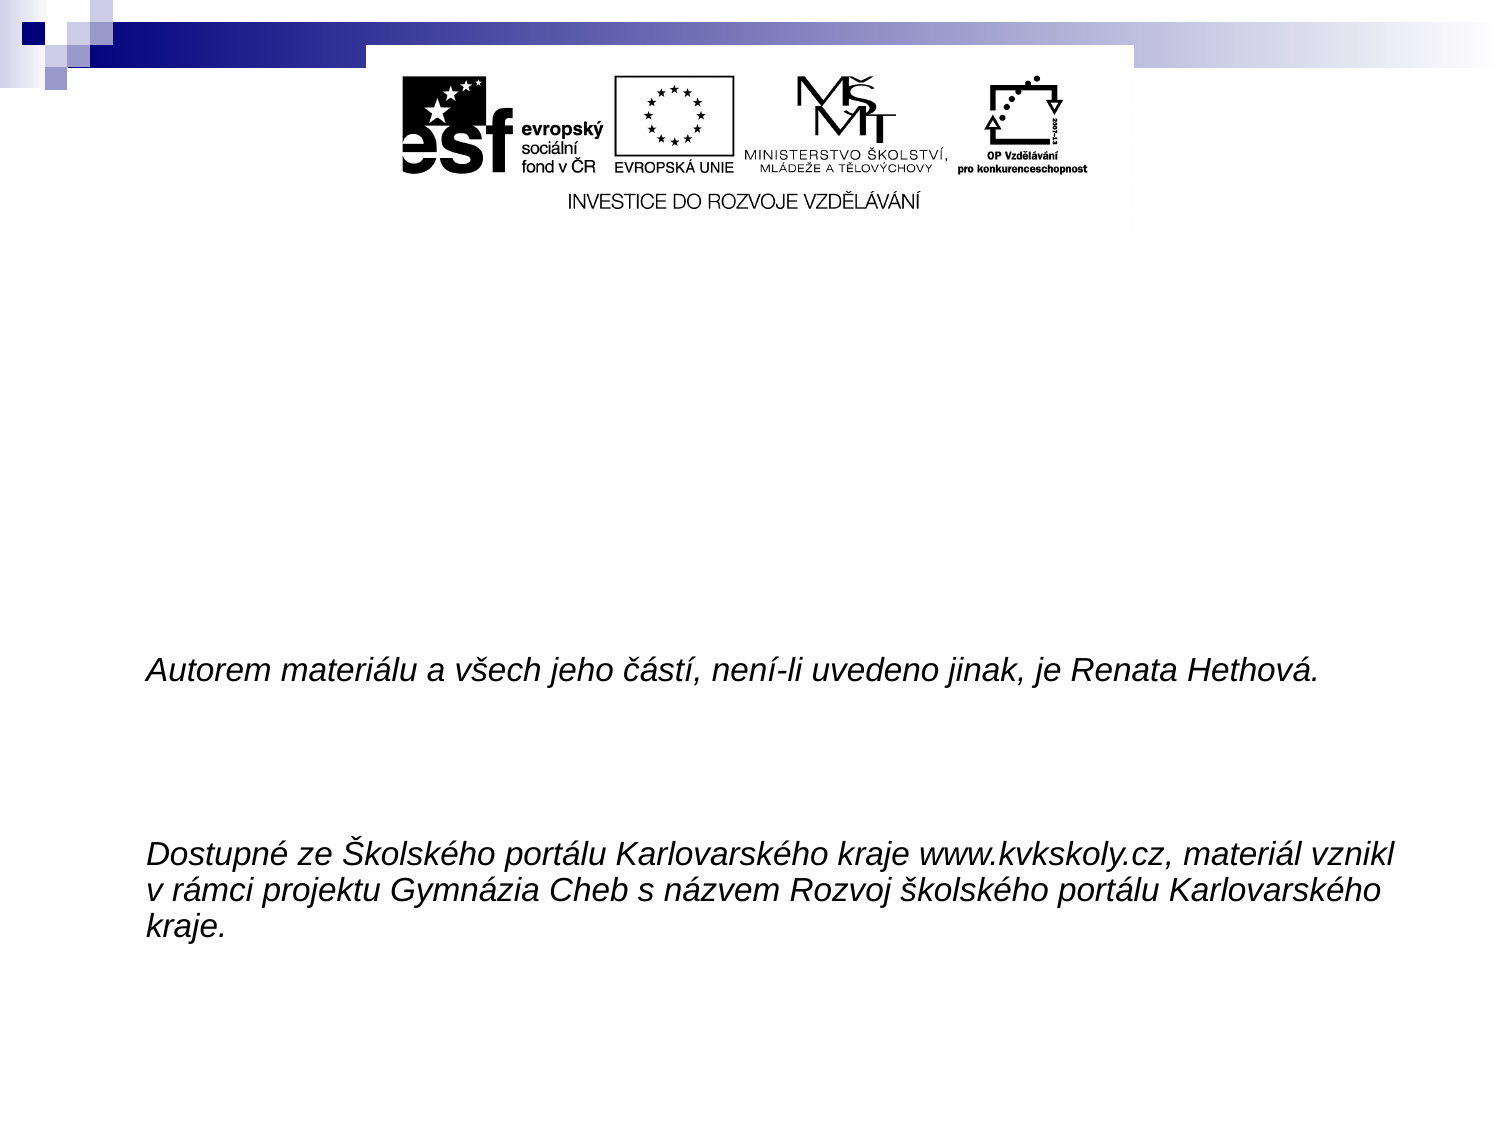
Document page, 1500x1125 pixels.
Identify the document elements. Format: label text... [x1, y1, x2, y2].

list Autorem materiálu a všech jeho částí, není-li uvedeno jinak, je Renata Hethová. Dostupné ze Školského portálu Karlovarského kraje www.kvkskoly.cz, materiál vznikl v rámci projektu Gymnázia Cheb s názvem Rozvoj školského portálu Karlovarského kraje. [75, 262, 1426, 1006]
picture [366, 45, 1134, 233]
